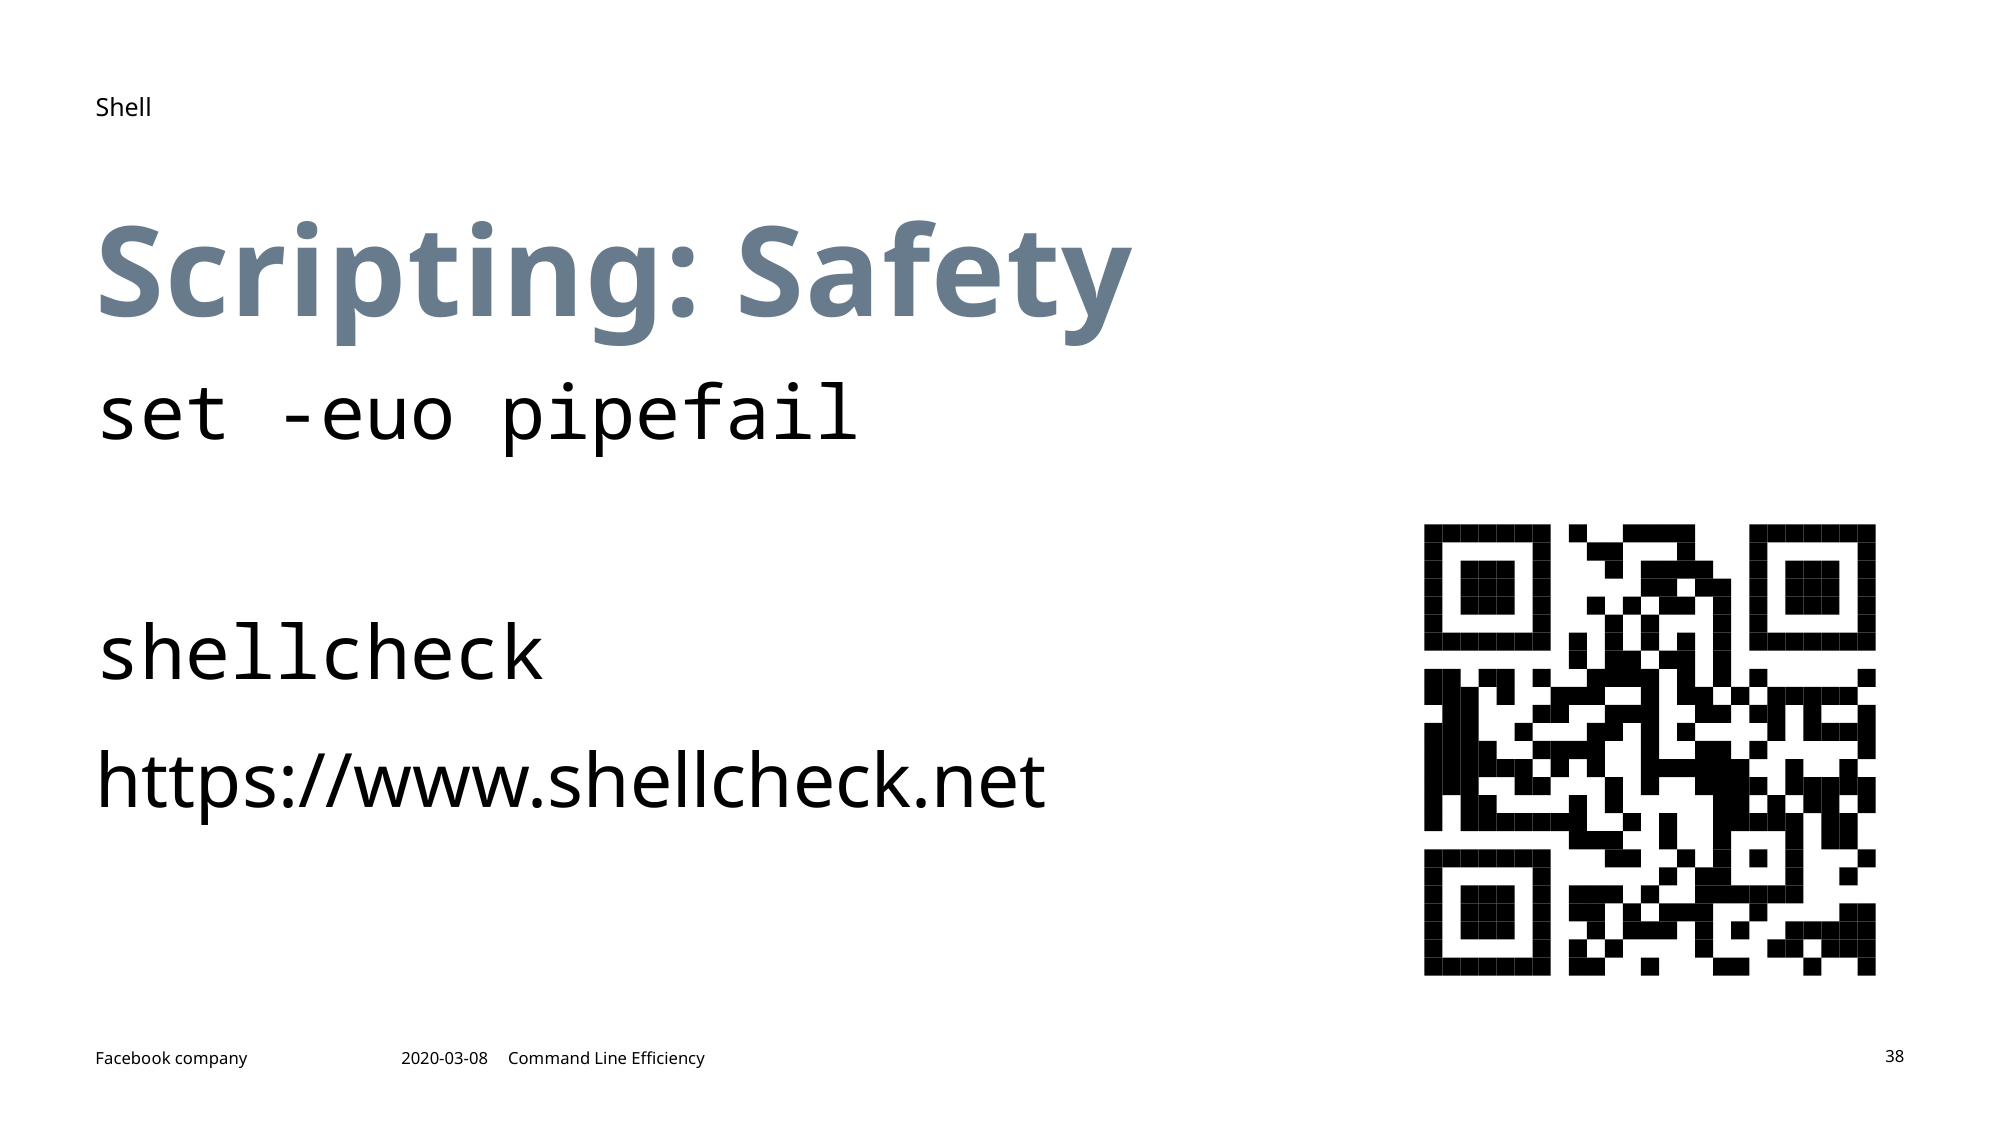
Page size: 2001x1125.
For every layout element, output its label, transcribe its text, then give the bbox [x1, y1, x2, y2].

title Scripting: Safety [95, 176, 1905, 333]
list Shell [95, 88, 988, 119]
list set -euo pipefail shellcheck https://www.shellcheck.net [95, 355, 1905, 820]
slide_number 2020-03-08 [401, 1047, 508, 1068]
slide_number <number> [1840, 1051, 1905, 1068]
footer Command Line Efficiency [508, 1047, 1294, 1068]
picture [1350, 450, 1951, 1051]
